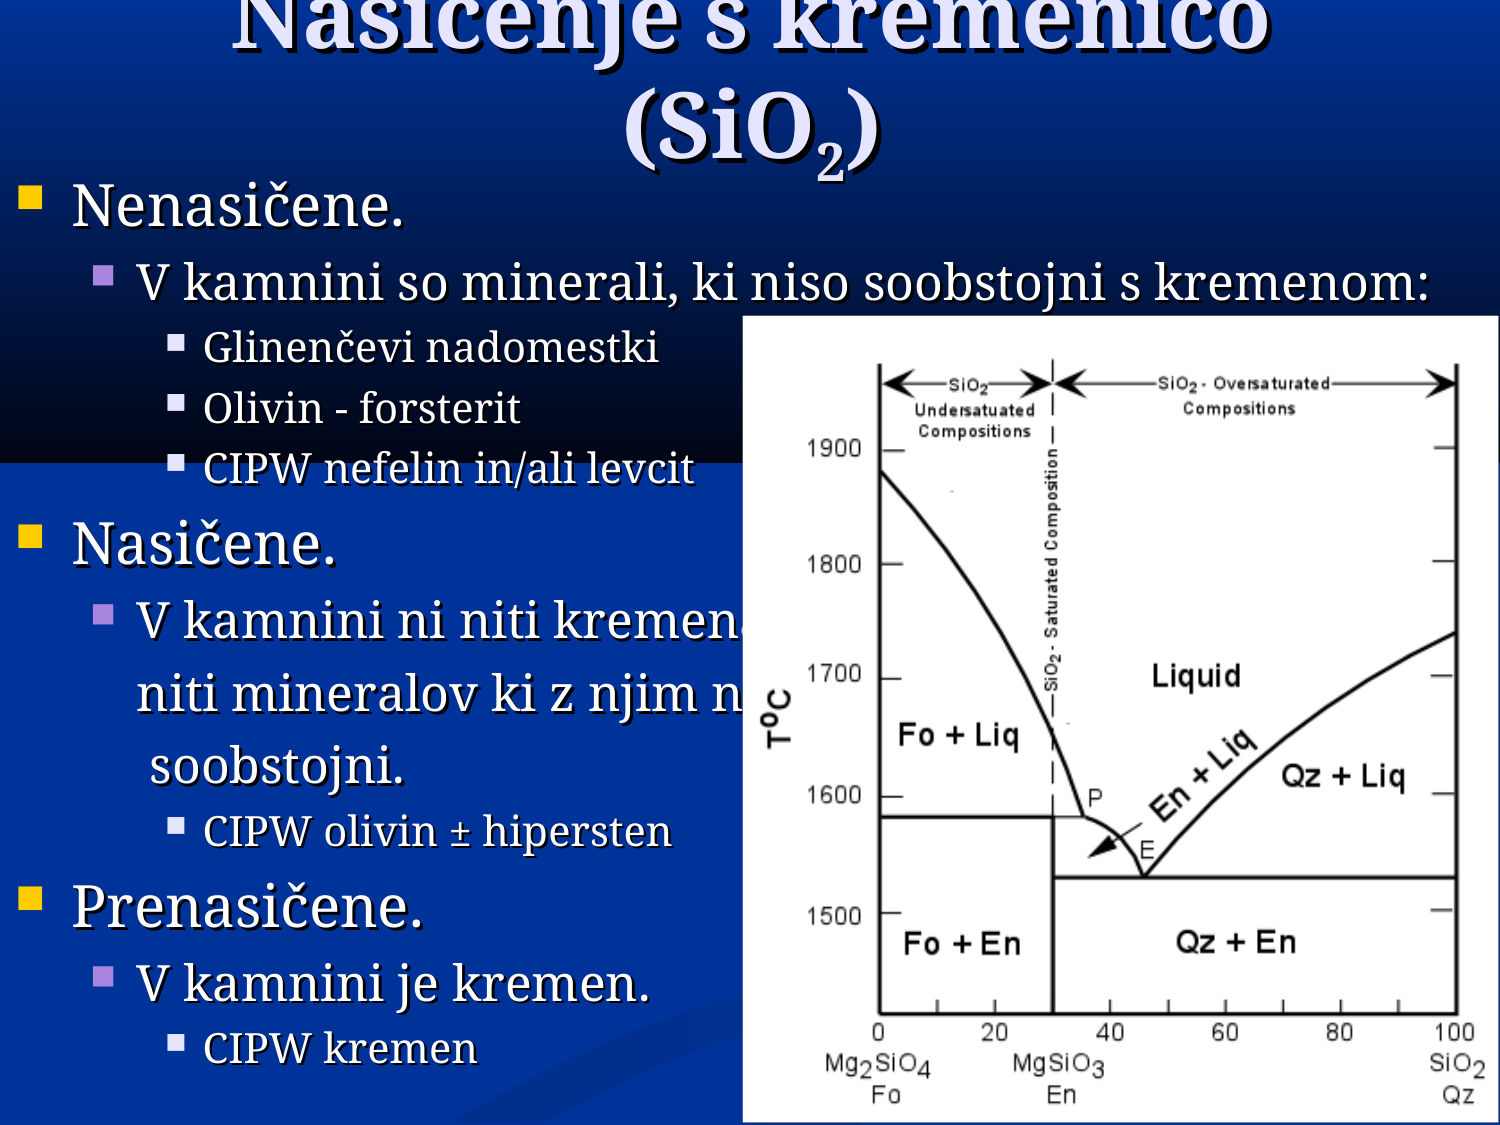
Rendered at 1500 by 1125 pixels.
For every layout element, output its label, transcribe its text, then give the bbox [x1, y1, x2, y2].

list Nenasičene. V kamnini so minerali, ki niso soobstojni s kremenom: Glinenčevi nadomestki Olivin - forsterit CIPW nefelin in/ali levcit Nasičene. V kamnini ni niti kremena, niti mineralov ki z njim niso soobstojni. CIPW olivin ± hipersten Prenasičene. V kamnini je kremen. CIPW kremen [0, 160, 1459, 1080]
picture [741, 314, 1500, 1125]
title Nasičenje s kremenico (SiO2) [76, 0, 1427, 149]
